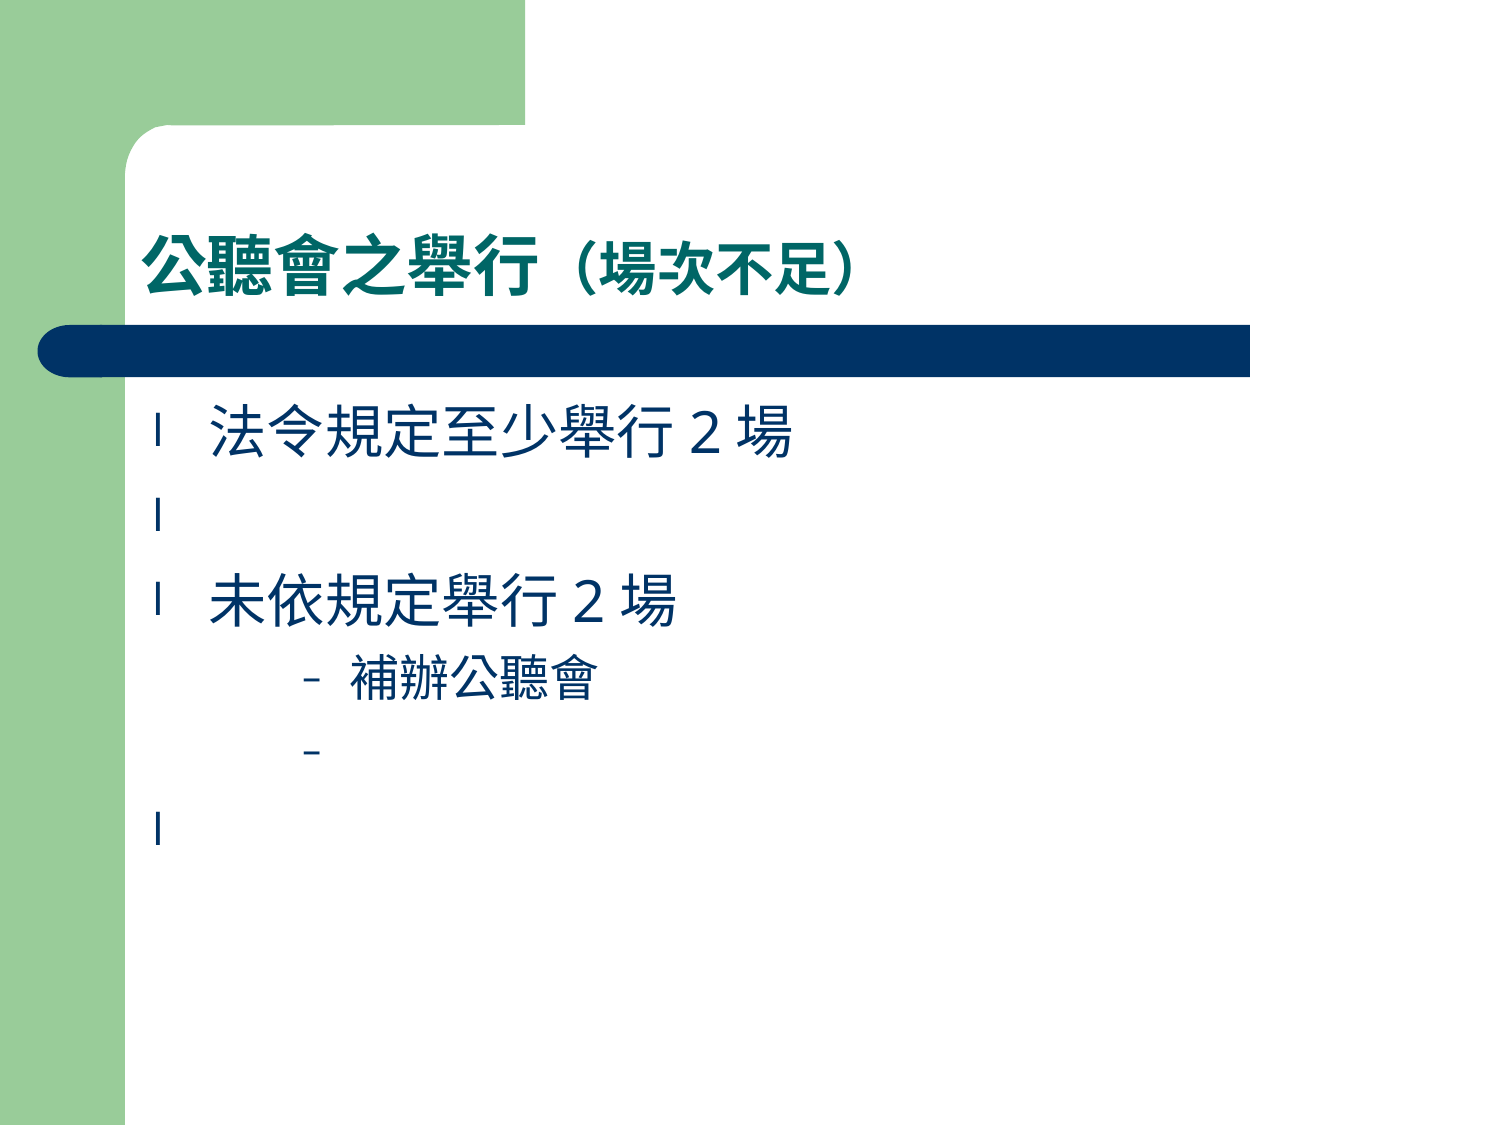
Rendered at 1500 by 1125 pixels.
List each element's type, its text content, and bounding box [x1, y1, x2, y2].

list 法令規定至少舉行2場 未依規定舉行2場 補辦公聽會 [137, 387, 1258, 999]
title 公聽會之舉行（場次不足） [125, 125, 1426, 313]
